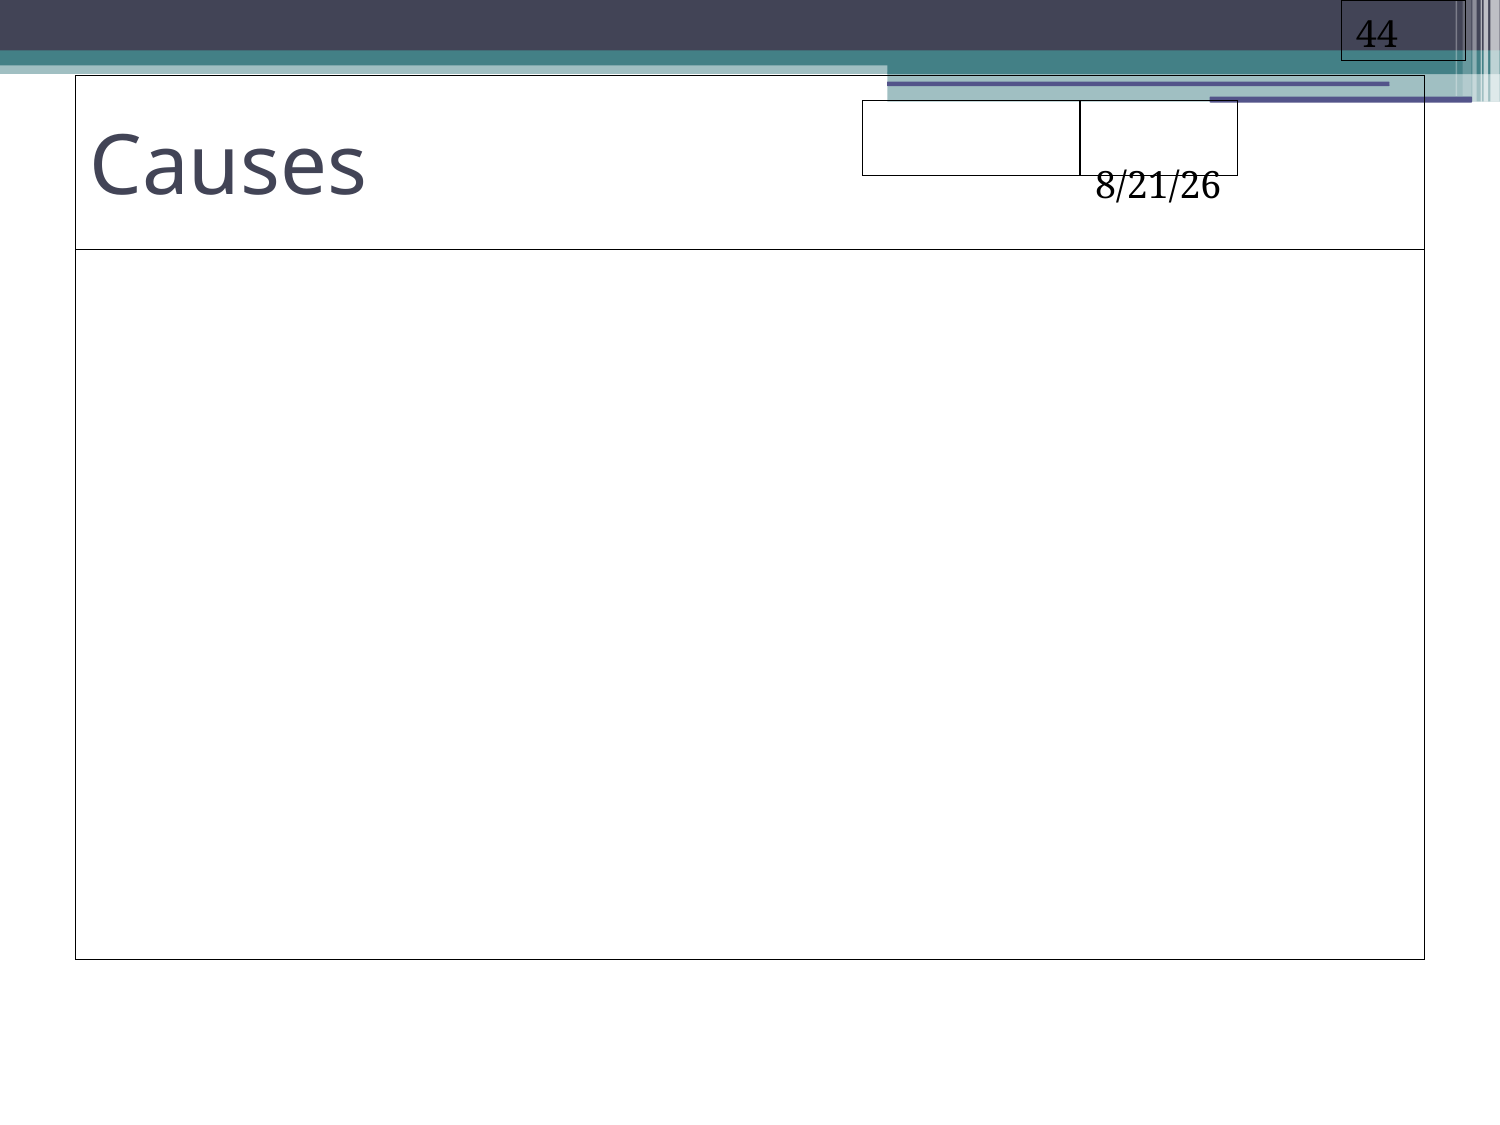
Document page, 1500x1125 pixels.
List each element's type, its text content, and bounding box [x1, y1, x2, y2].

slide_number <number><number> [1341, 0, 1466, 61]
list [75, 249, 1425, 960]
title Causes [75, 75, 1425, 249]
